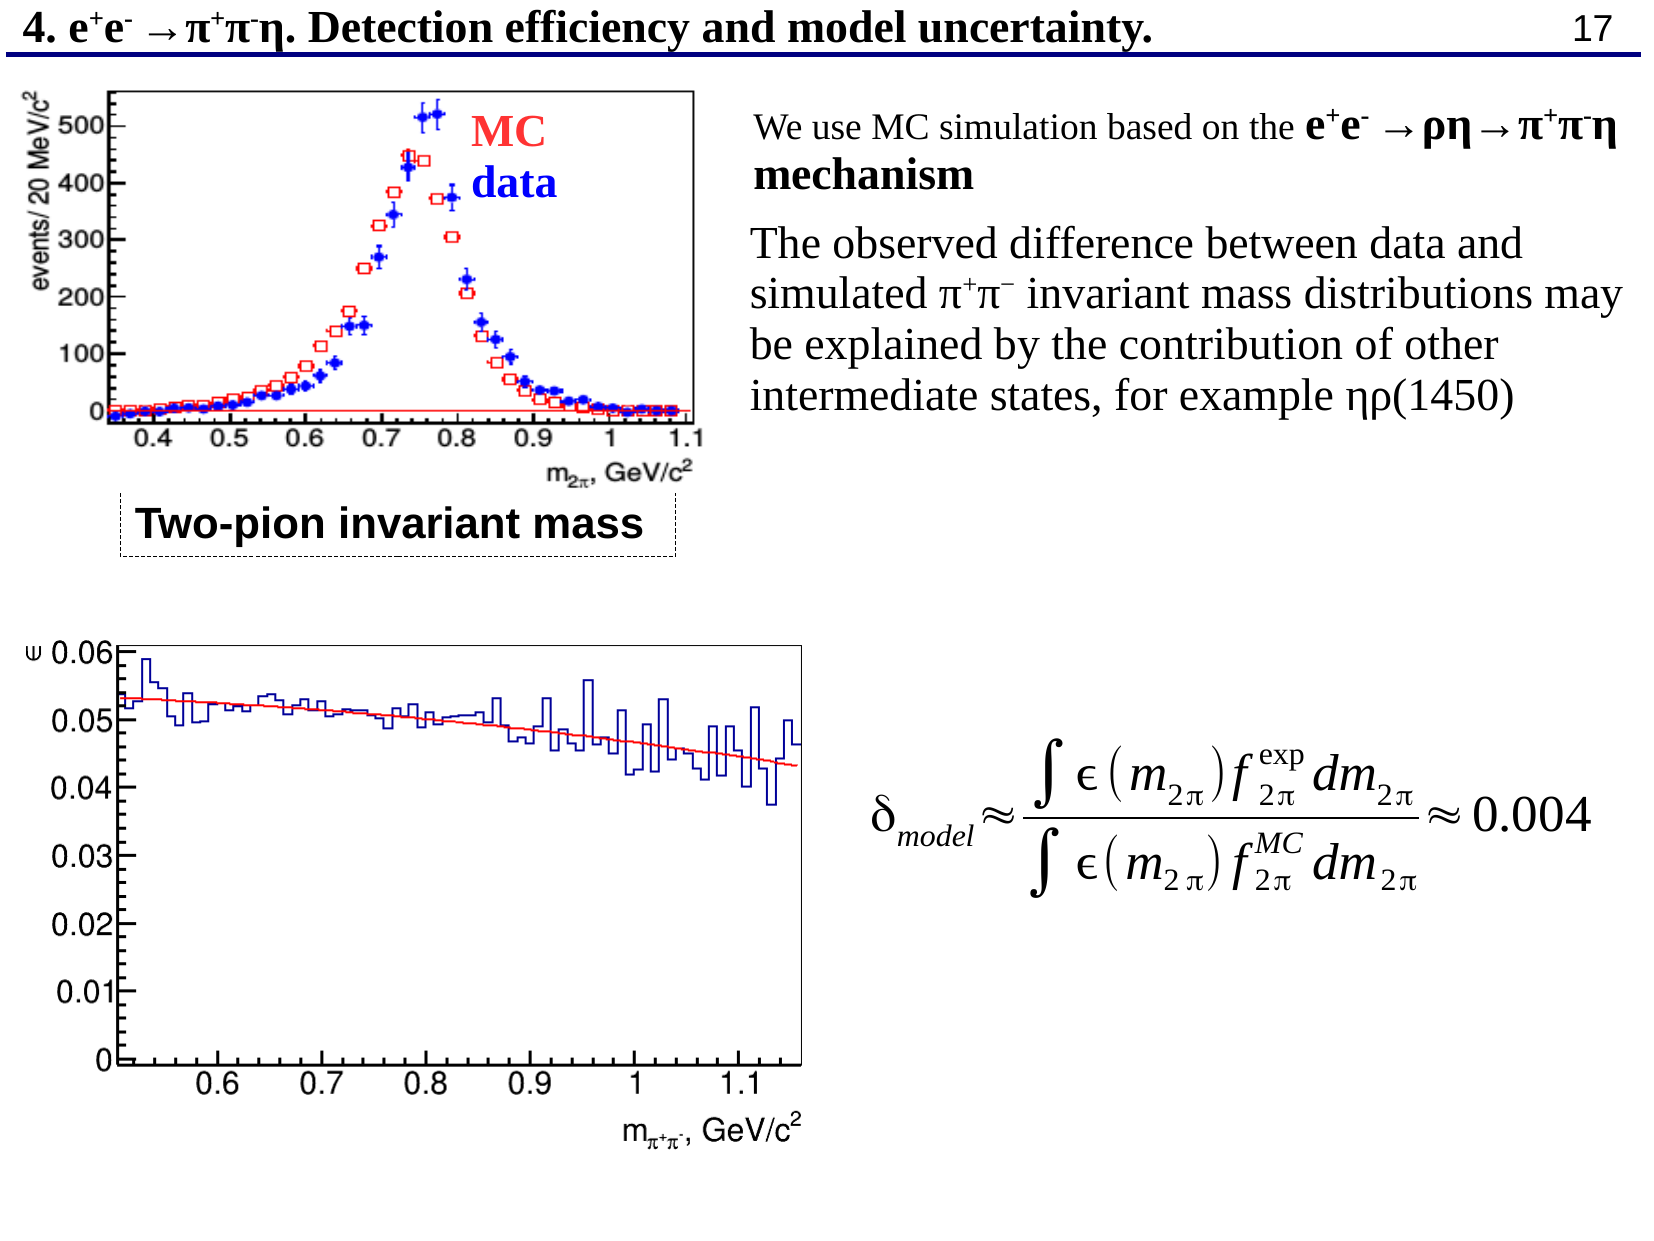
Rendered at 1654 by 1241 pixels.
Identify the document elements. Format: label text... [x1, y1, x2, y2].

picture [12, 97, 706, 493]
text_box 17 [1557, 0, 1654, 57]
text_box Two-pion invariant mass [120, 493, 676, 557]
text_box MC data [456, 98, 622, 216]
picture [19, 629, 826, 1156]
text_box The observed difference between data and simulated π+π− invariant mass distributions may be explained by the contribution of other intermediate states, for example ηρ(1450) [735, 210, 1654, 436]
text_box We use MC simulation based on the e+e- →ρη→π+π-η mechanism [738, 91, 1654, 210]
chart [855, 735, 1606, 901]
text_box 4. e+e- →π+π-η. Detection efficiency and model uncertainty. [7, 57, 1621, 97]
text_box 4. e+e- →π+π-η. Detection efficiency and model uncertainty. [7, 0, 1557, 52]
